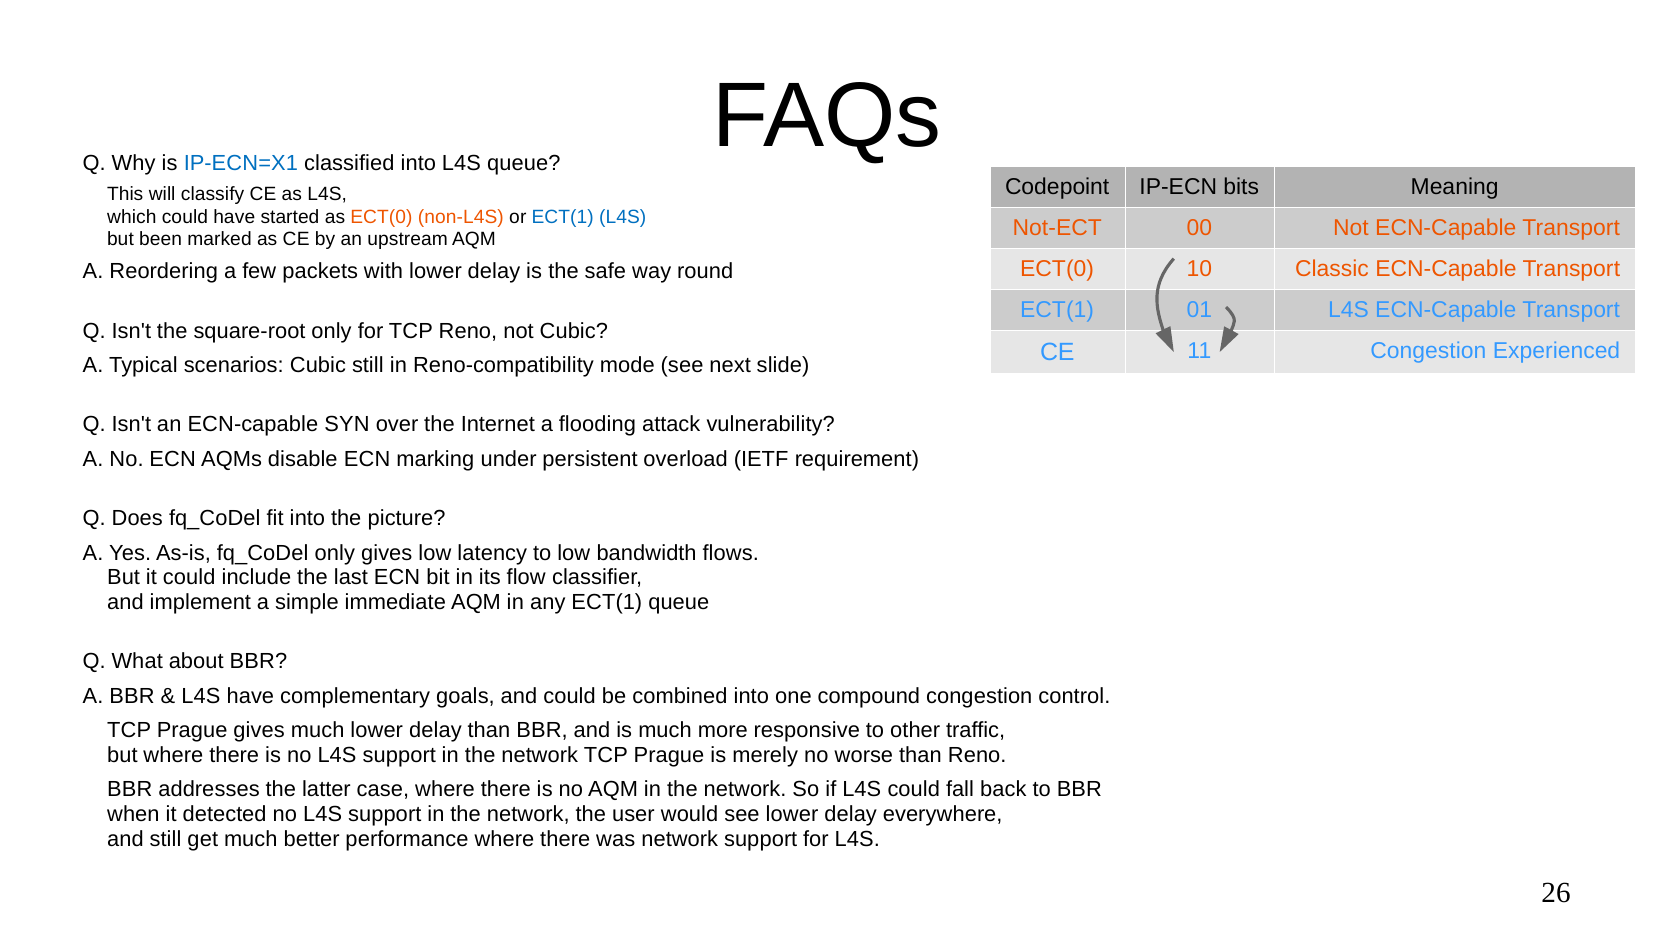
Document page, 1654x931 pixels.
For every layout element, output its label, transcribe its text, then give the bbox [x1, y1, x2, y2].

table_cell 01 [1126, 290, 1161, 330]
table_cell CE [991, 331, 1125, 373]
table_cell 01 [1159, 290, 1274, 330]
table_header Meaning [1275, 167, 1635, 207]
table_header IP-ECN bits [1126, 167, 1274, 207]
title FAQs [82, 37, 1571, 150]
table_cell ECT(1) [991, 290, 1125, 330]
list Q. Why is IP-ECN=X1 classified into L4S queue? This will classify CE as L4S, which could have started as ECT(0) (non-L4S) or ECT(1) (L4S) but been marked as CE by an upstream AQM A. Reordering a few packets with lower delay is the safe way round Q. Isn't the square-root only for TCP Reno, not Cubic? A. Typical scenarios: Cubic still in Reno-compatibility mode (see next slide) Q. Isn't an ECN-capable SYN over the Internet a flooding attack vulnerability? A. No. ECN AQMs disable ECN marking under persistent overload (IETF requirement) Q. Does fq_CoDel fit into the picture? A. Yes. As-is, fq_CoDel only gives low latency to low bandwidth flows. But it could include the last ECN bit in its flow classifier, and implement a simple immediate AQM in any ECT(1) queue Q. What about BBR? A. BBR & L4S have complementary goals, and could be combined into one compound congestion control. TCP Prague gives much lower delay than BBR, and is much more responsive to other traffic, but where there is no L4S support in the network TCP Prague is merely no worse than Reno. BBR addresses the latter case, where there is no AQM in the network. So if L4S could fall back to BBR when it detected no L4S support in the network, the user would see lower delay everywhere, and still get much better performance where there was network support for L4S. [82, 150, 1571, 863]
table_cell ECT(0) [991, 249, 1125, 289]
table_cell Classic ECN-Capable Transport [1275, 249, 1635, 289]
table_cell Not ECN-Capable Transport [1275, 208, 1635, 248]
table_cell Congestion Experienced [1275, 331, 1635, 373]
table_cell Not-ECT [991, 208, 1125, 248]
table_cell L4S ECN-Capable Transport [1275, 290, 1635, 330]
table_cell 00 [1126, 208, 1274, 248]
table_cell 10 [1126, 249, 1274, 289]
table_header Codepoint [991, 167, 1125, 207]
table_cell 11 [1126, 331, 1274, 373]
